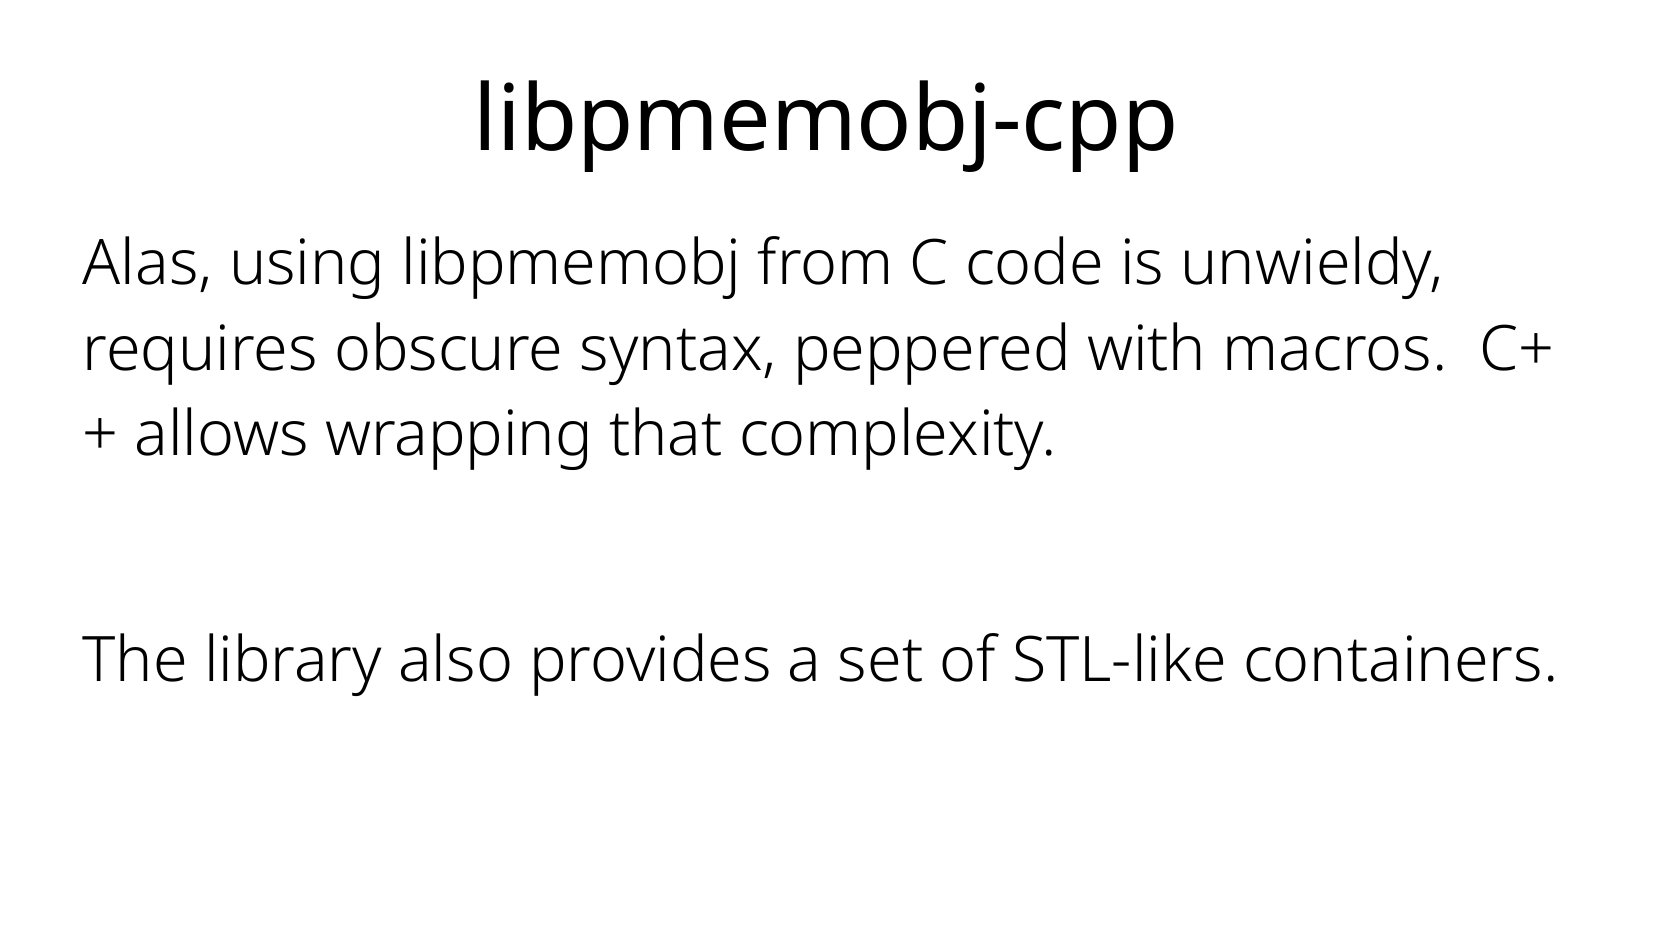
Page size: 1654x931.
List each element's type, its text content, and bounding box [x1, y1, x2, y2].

list Alas, using libpmemobj from C code is unwieldy, requires obscure syntax, peppered with macros. C++ allows wrapping that complexity. The library also provides a set of STL-like containers. [82, 217, 1571, 758]
title libpmemobj-cpp [82, 37, 1571, 193]
